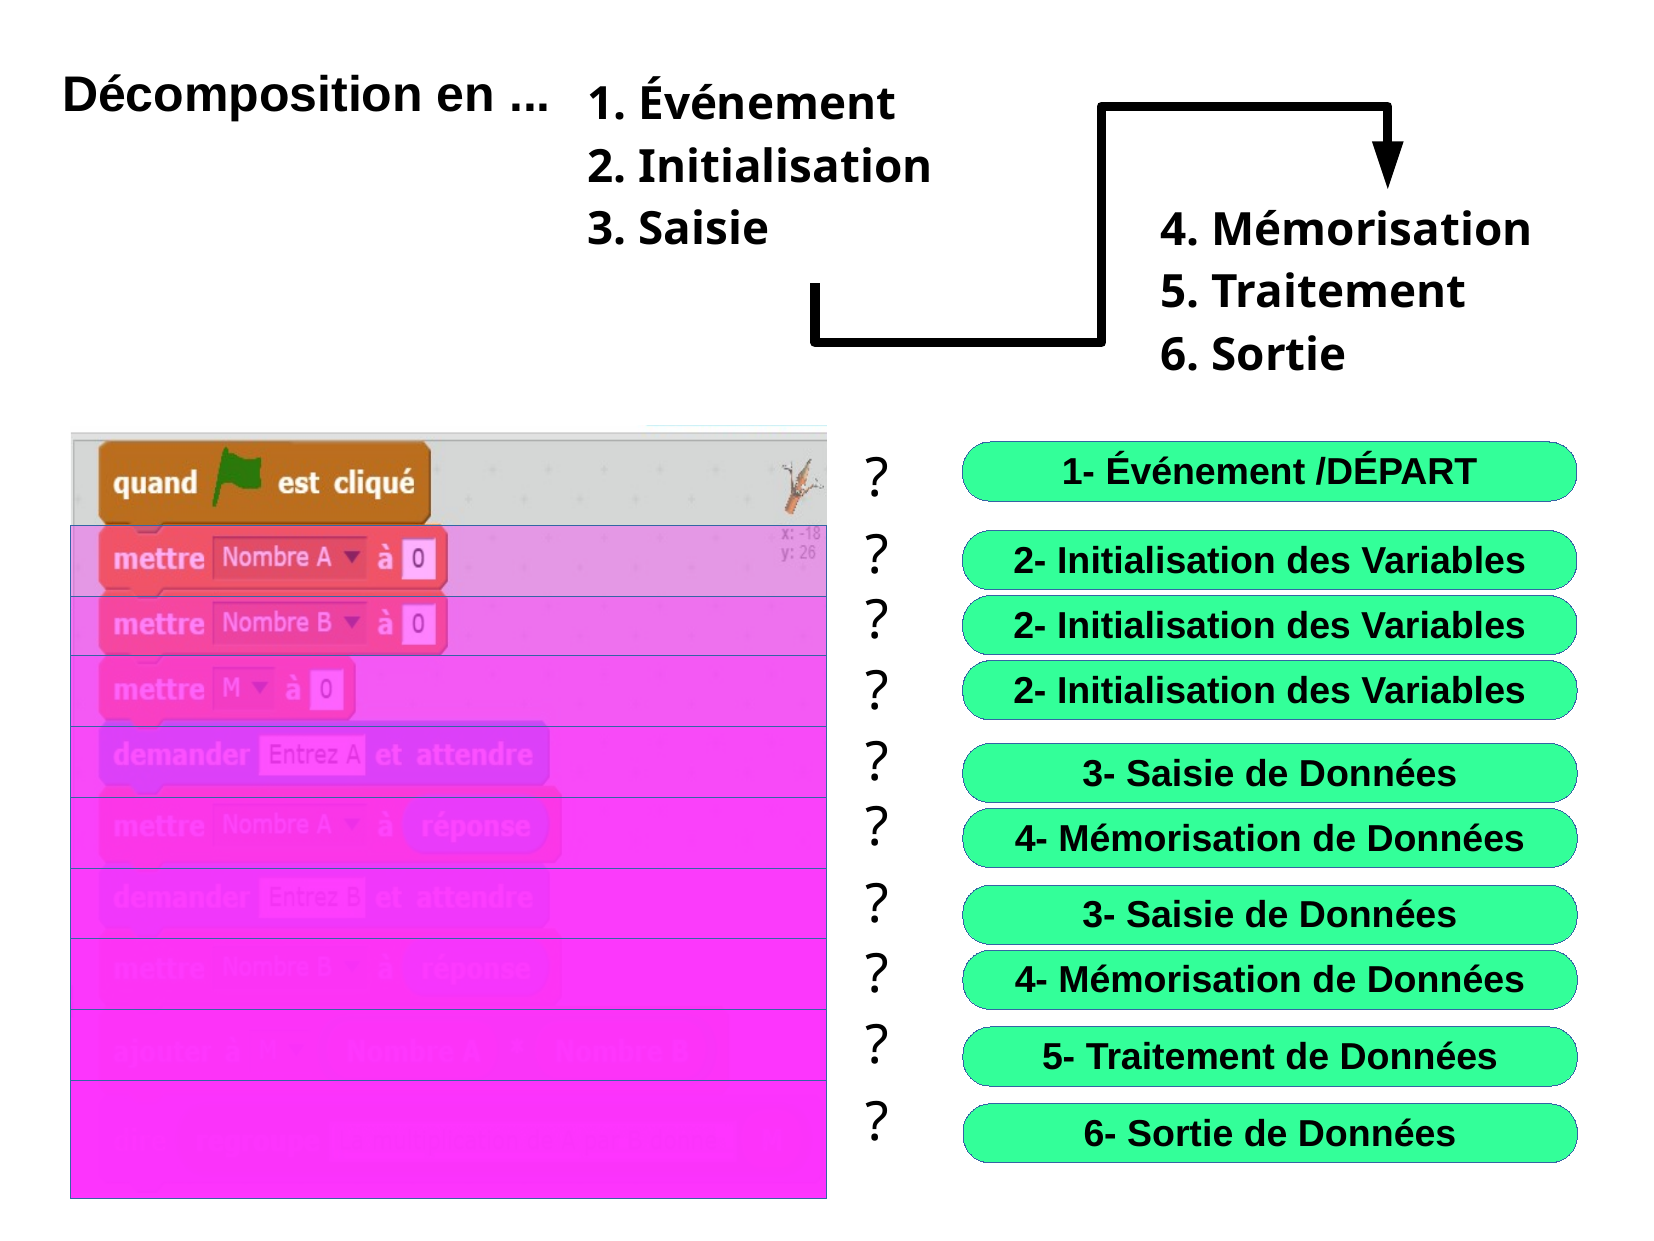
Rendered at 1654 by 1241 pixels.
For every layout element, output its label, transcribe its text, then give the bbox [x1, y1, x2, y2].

text_box 4- Mémorisation de Données [962, 950, 1578, 1010]
text_box ? [850, 927, 922, 998]
text_box 2- Initialisation des Variables [962, 530, 1577, 590]
text_box 2- Initialisation des Variables [962, 595, 1577, 655]
text_box ? [850, 643, 922, 714]
text_box 3- Saisie de Données [962, 885, 1578, 945]
text_box 1- Événement /DÉPART [962, 441, 1577, 502]
text_box ? [850, 431, 922, 507]
picture [70, 425, 827, 525]
text_box 5- Traitement de Données [962, 1026, 1578, 1087]
text_box Décomposition en ... [47, 59, 945, 130]
text_box ? [850, 998, 922, 1075]
text_box 2- Initialisation des Variables [962, 660, 1578, 720]
text_box ? [850, 714, 922, 779]
text_box ? [850, 572, 922, 643]
text_box ? [850, 779, 922, 856]
text_box 4- Mémorisation de Données [962, 808, 1578, 868]
text_box [70, 525, 827, 1199]
text_box 4. Mémorisation 5. Traitement 6. Sortie [1145, 188, 1630, 398]
text_box 3- Saisie de Données [962, 743, 1578, 803]
text_box ? [850, 507, 922, 572]
text_box ? [850, 856, 922, 927]
text_box ? [850, 1075, 922, 1167]
text_box 6- Sortie de Données [963, 1103, 1578, 1163]
text_box 1. Événement 2. Initialisation 3. Saisie [572, 63, 1058, 284]
